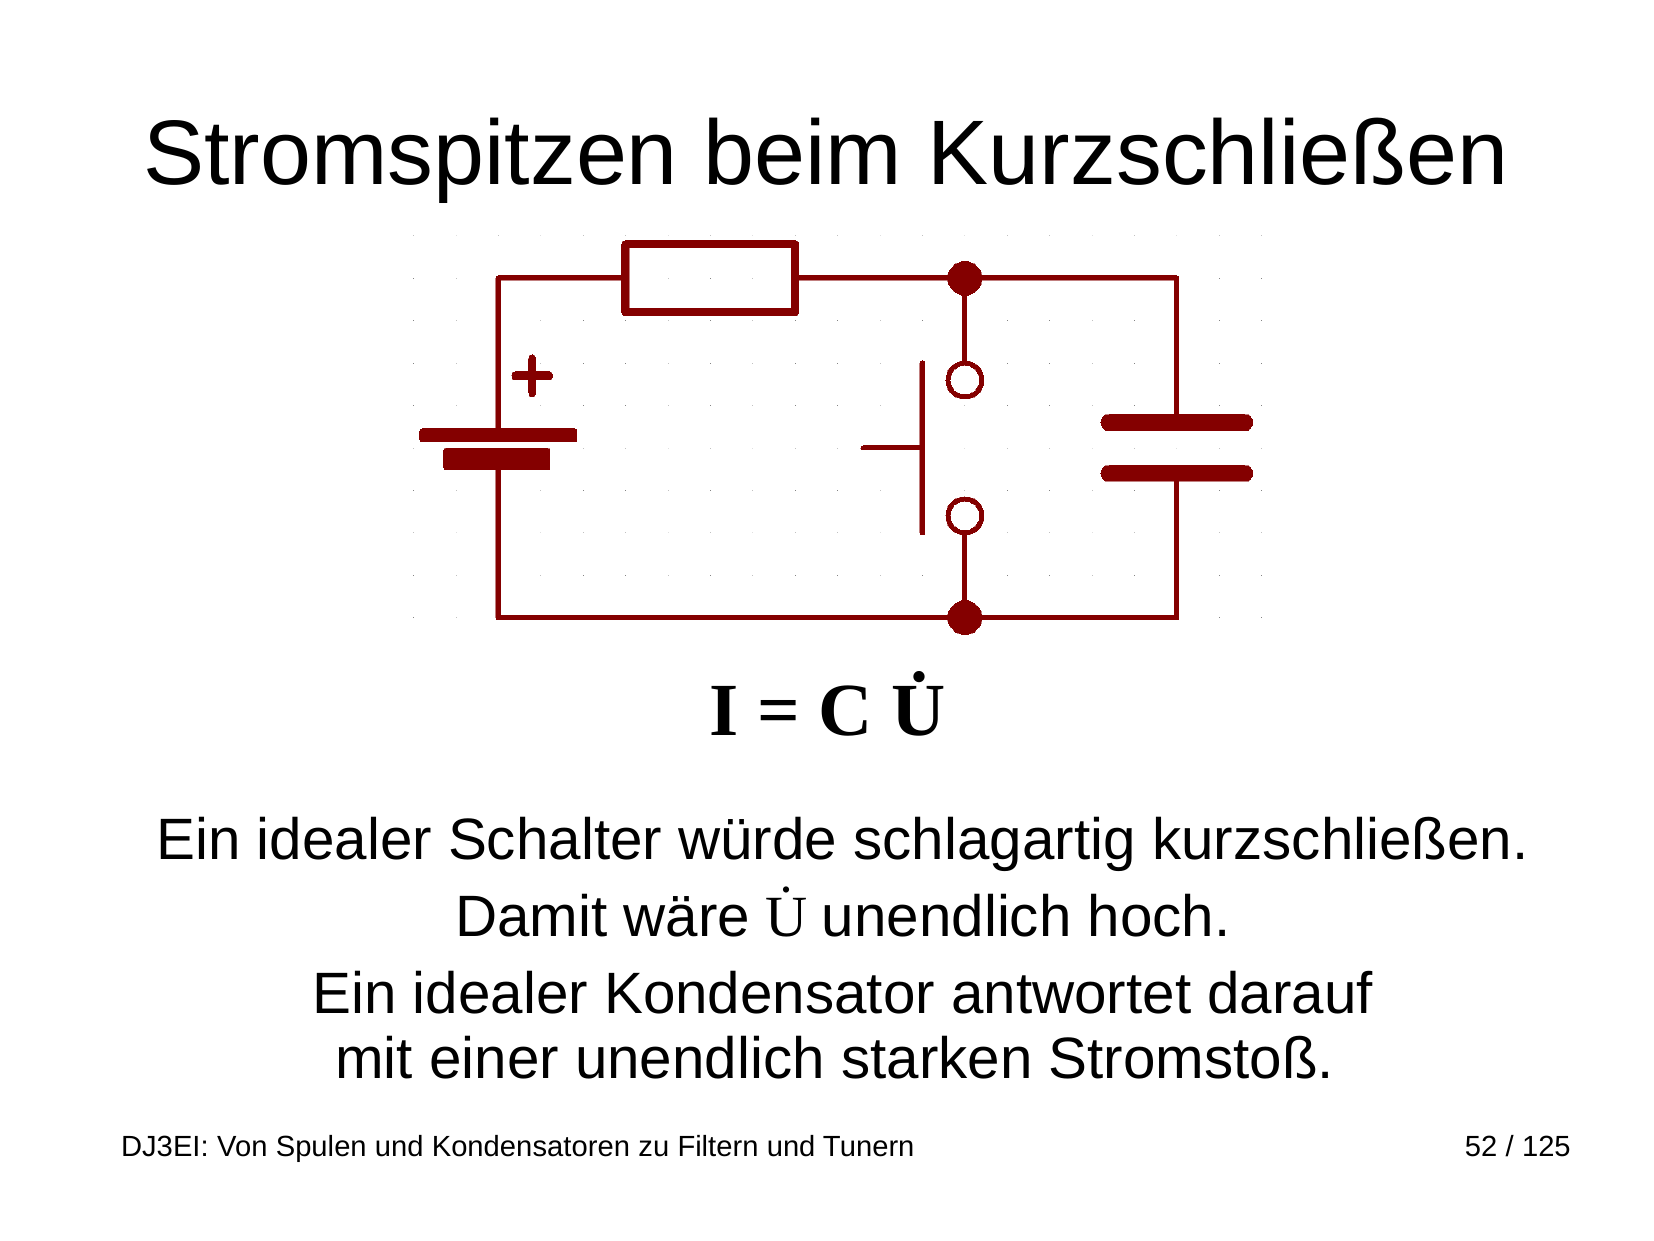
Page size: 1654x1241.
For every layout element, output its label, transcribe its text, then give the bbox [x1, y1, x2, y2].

title Stromspitzen beim Kurzschließen [82, 49, 1571, 257]
picture [401, 230, 1266, 650]
text_box Ein idealer Schalter würde schlagartig kurzschließen. Damit wäre U̇ unendlich hoch. Ein idealer Kondensator antwortet darauf mit einer unendlich starken Stromstoß. [141, 799, 1584, 1099]
text_box I = C U̇ [673, 661, 983, 778]
